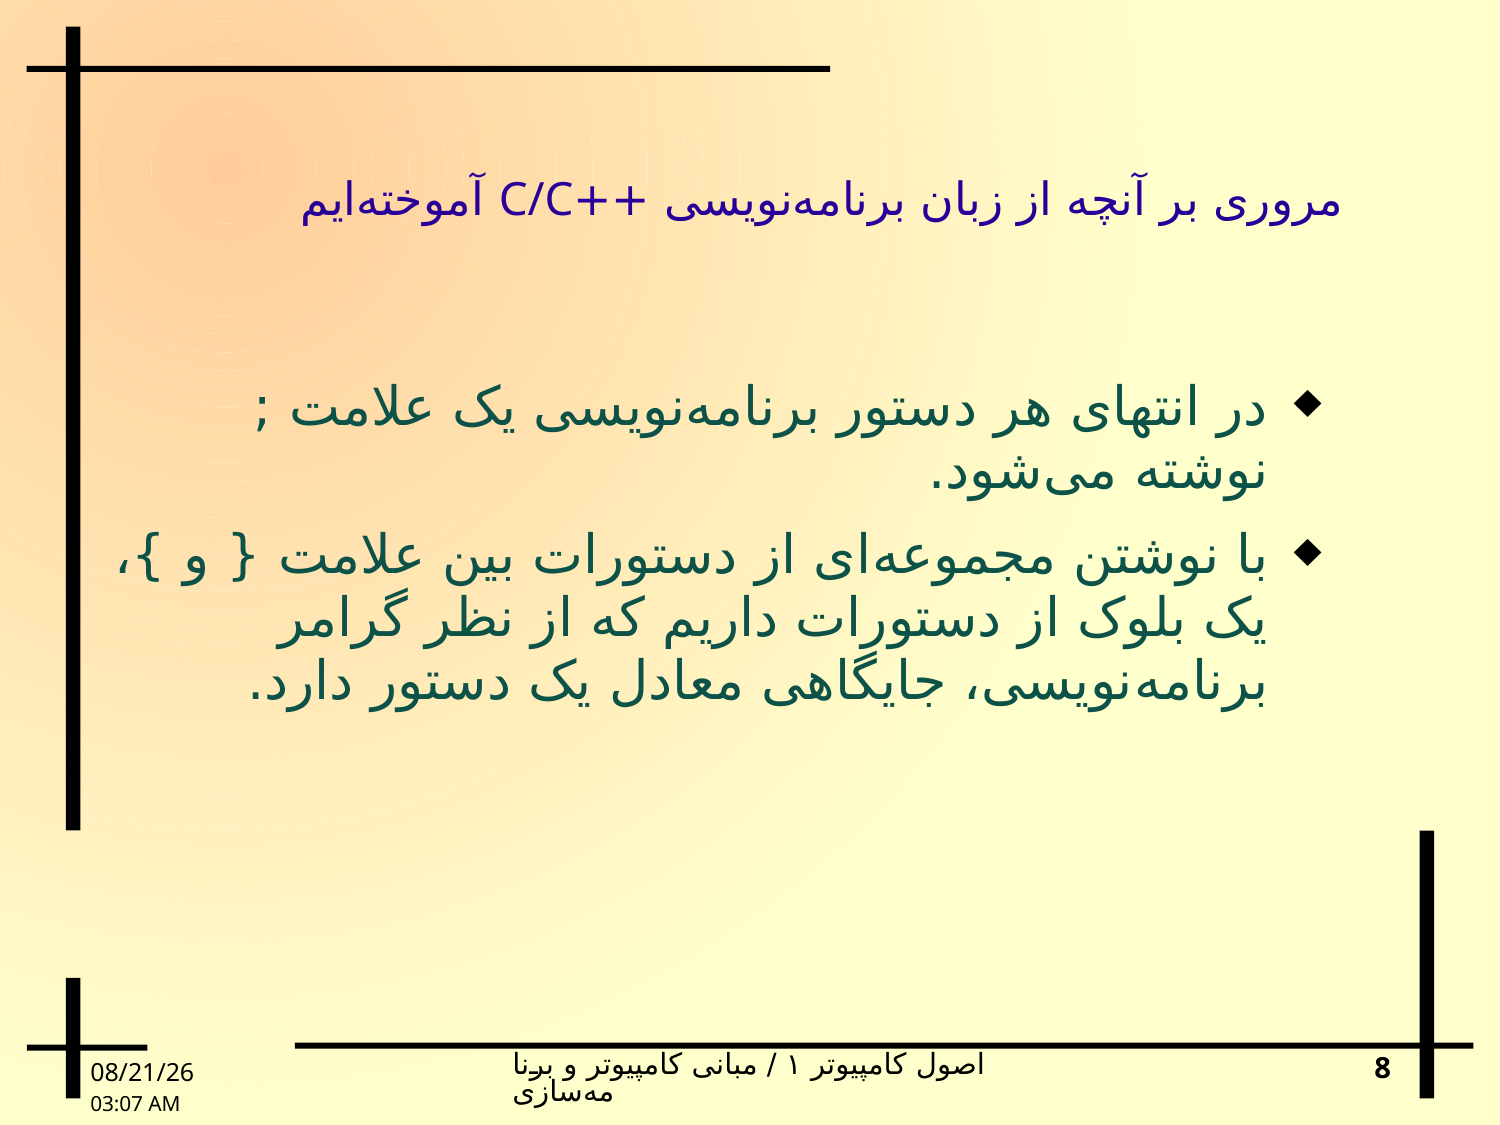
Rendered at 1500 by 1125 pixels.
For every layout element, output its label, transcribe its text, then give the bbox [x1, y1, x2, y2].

list در انتهای هر دستور برنامه‌نویسی یک علامت ; نوشته می‌شود. با نوشتن مجموعه‌ای از دستورات بین علامت { و }، یک بلوک از دستورات داریم که از نظر گرامر برنامه‌نویسی، جایگاهی معادل یک دستور دارد. [112, 374, 1393, 751]
title مروری بر آنچه از زبان برنامه‌نویسی ++C/C آموخته‌ایم [113, 138, 1344, 258]
